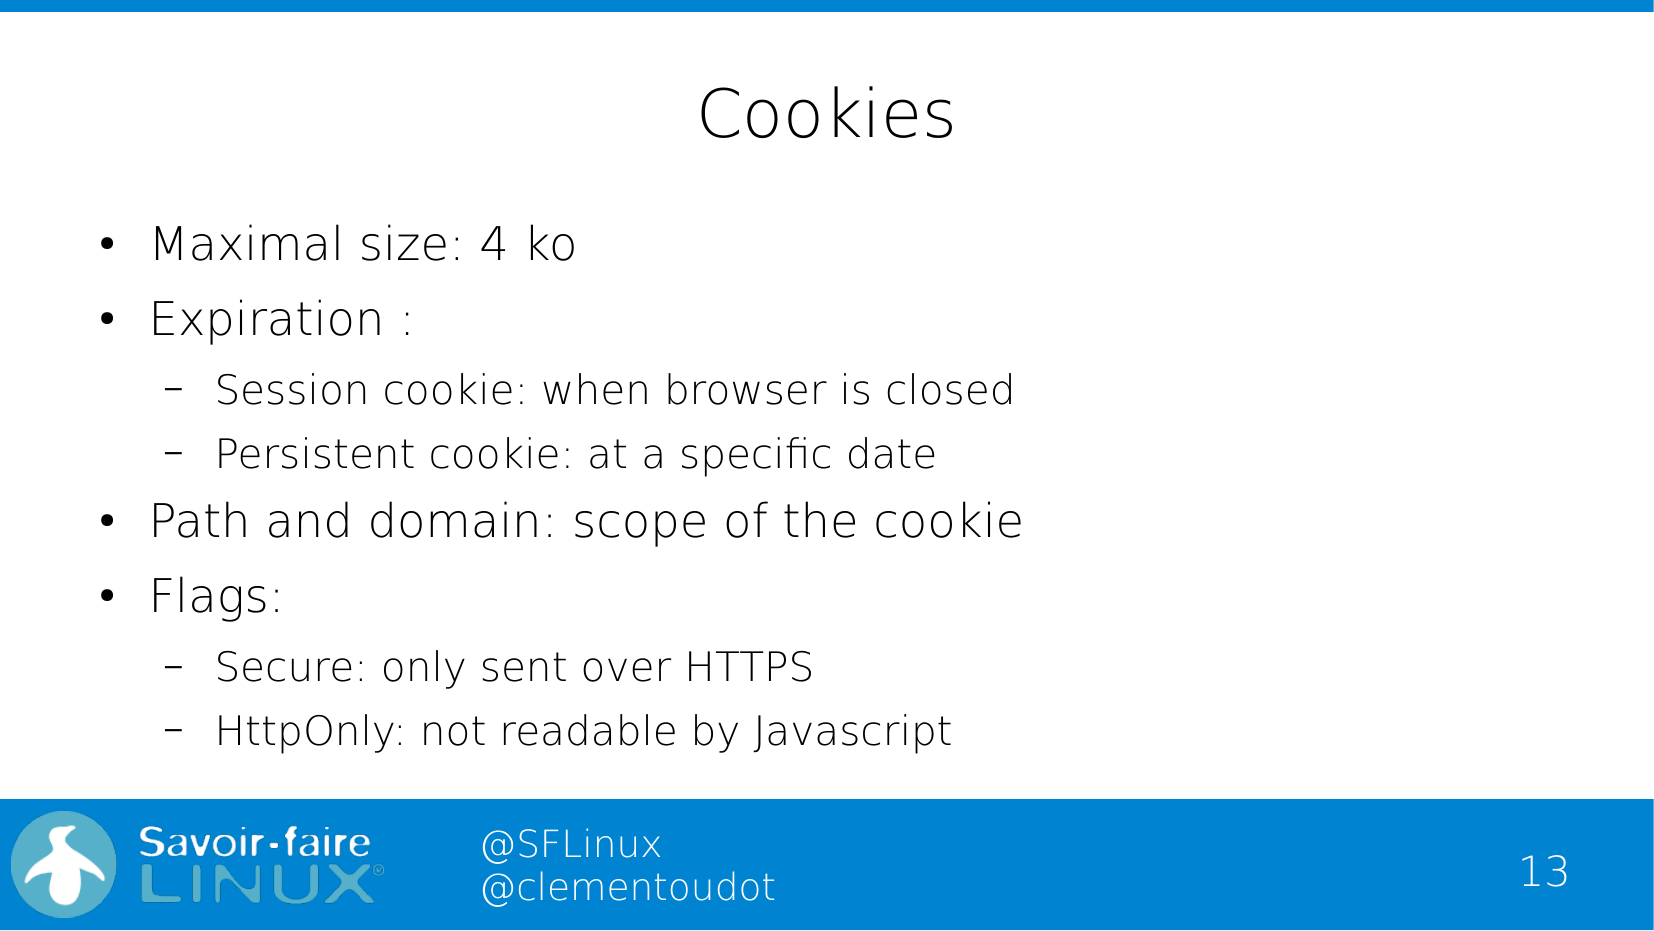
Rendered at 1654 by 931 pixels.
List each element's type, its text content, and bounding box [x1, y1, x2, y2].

picture [11, 811, 384, 918]
list Maximal size: 4 ko Expiration : Session cookie: when browser is closed Persistent cookie: at a specific date Path and domain: scope of the cookie Flags: Secure: only sent over HTTPS HttpOnly: not readable by Javascript [82, 217, 1571, 758]
title Cookies [82, 37, 1571, 193]
